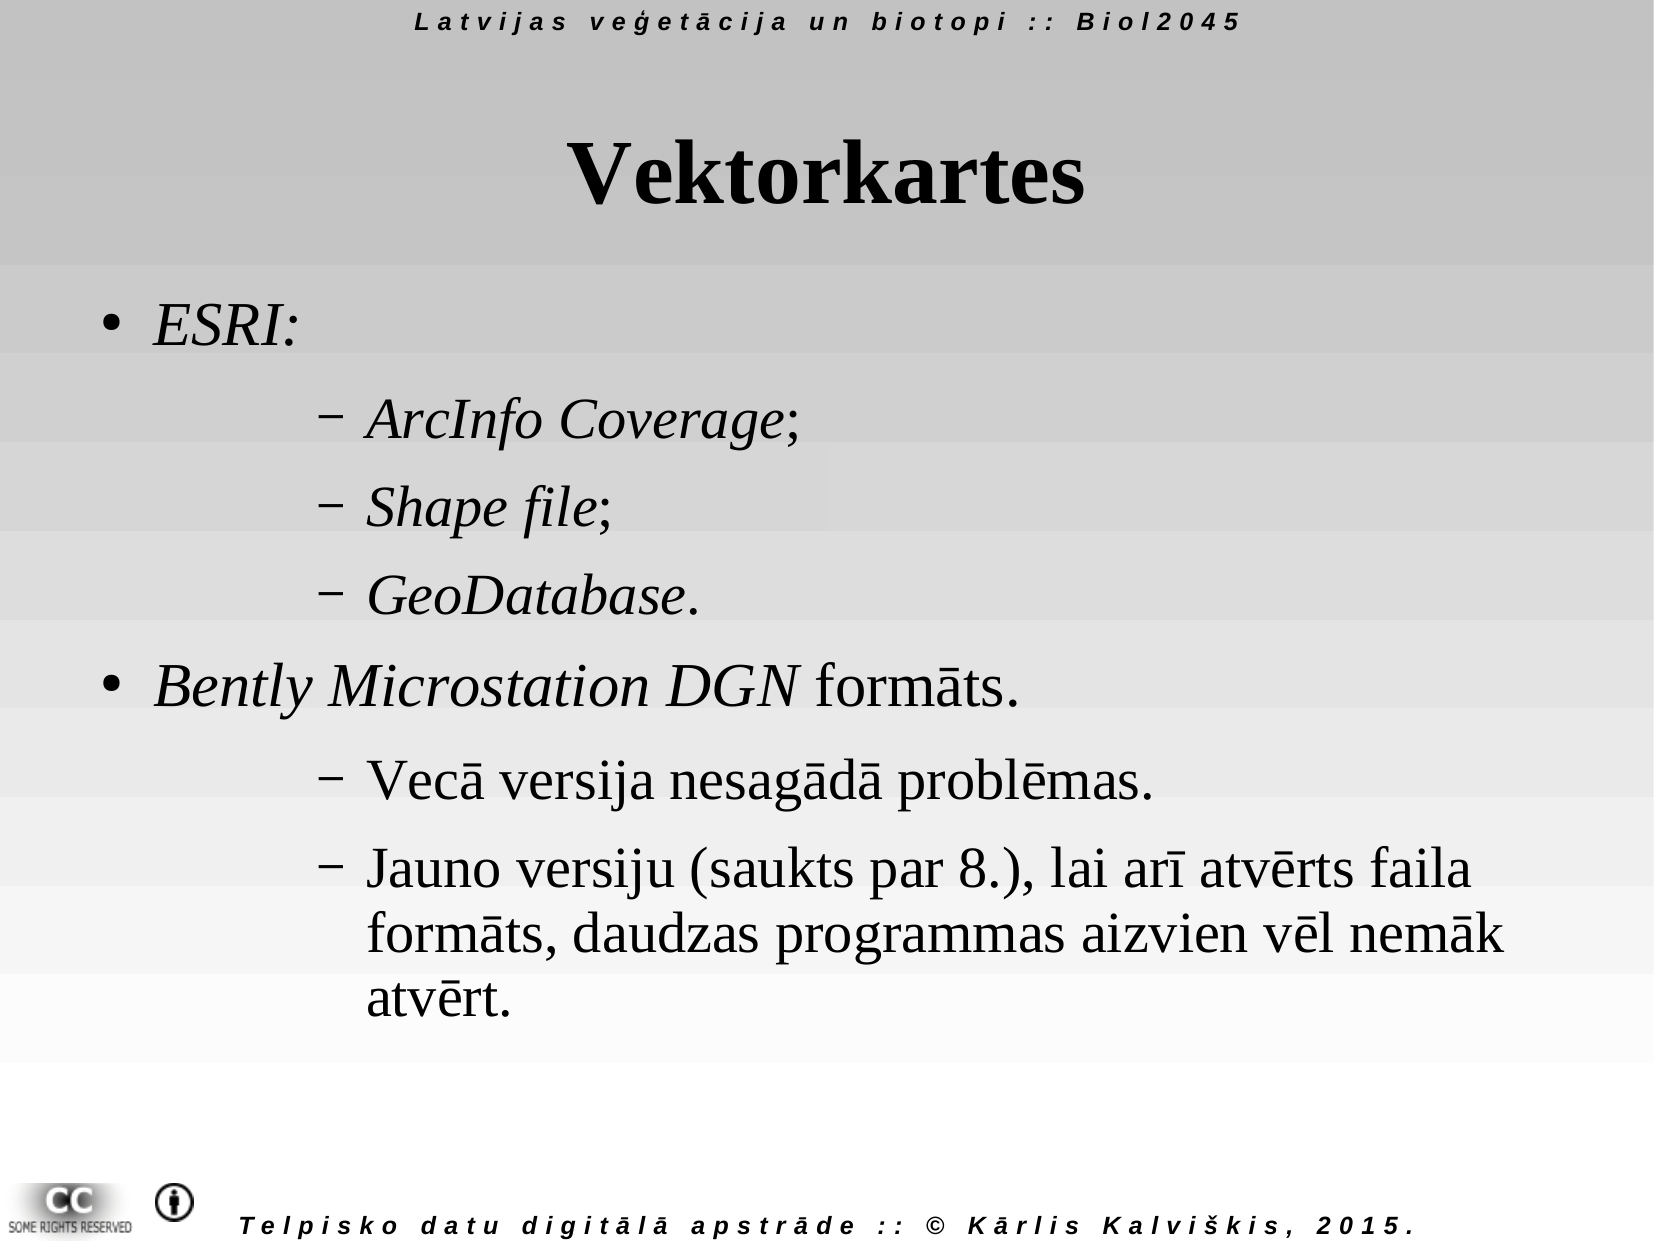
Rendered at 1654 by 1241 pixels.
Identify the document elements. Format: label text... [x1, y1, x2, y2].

picture [0, 0, 1654, 1241]
list ESRI: ArcInfo Coverage; Shape file; GeoDatabase. Bently Microstation DGN formāts. Vecā versija nesagādā problēmas. Jauno versiju (saukts par 8.), lai arī atvērts faila formāts, daudzas programmas aizvien vēl nemāk atvērt. [82, 289, 1571, 1098]
title Vektorkartes [29, 49, 1625, 296]
